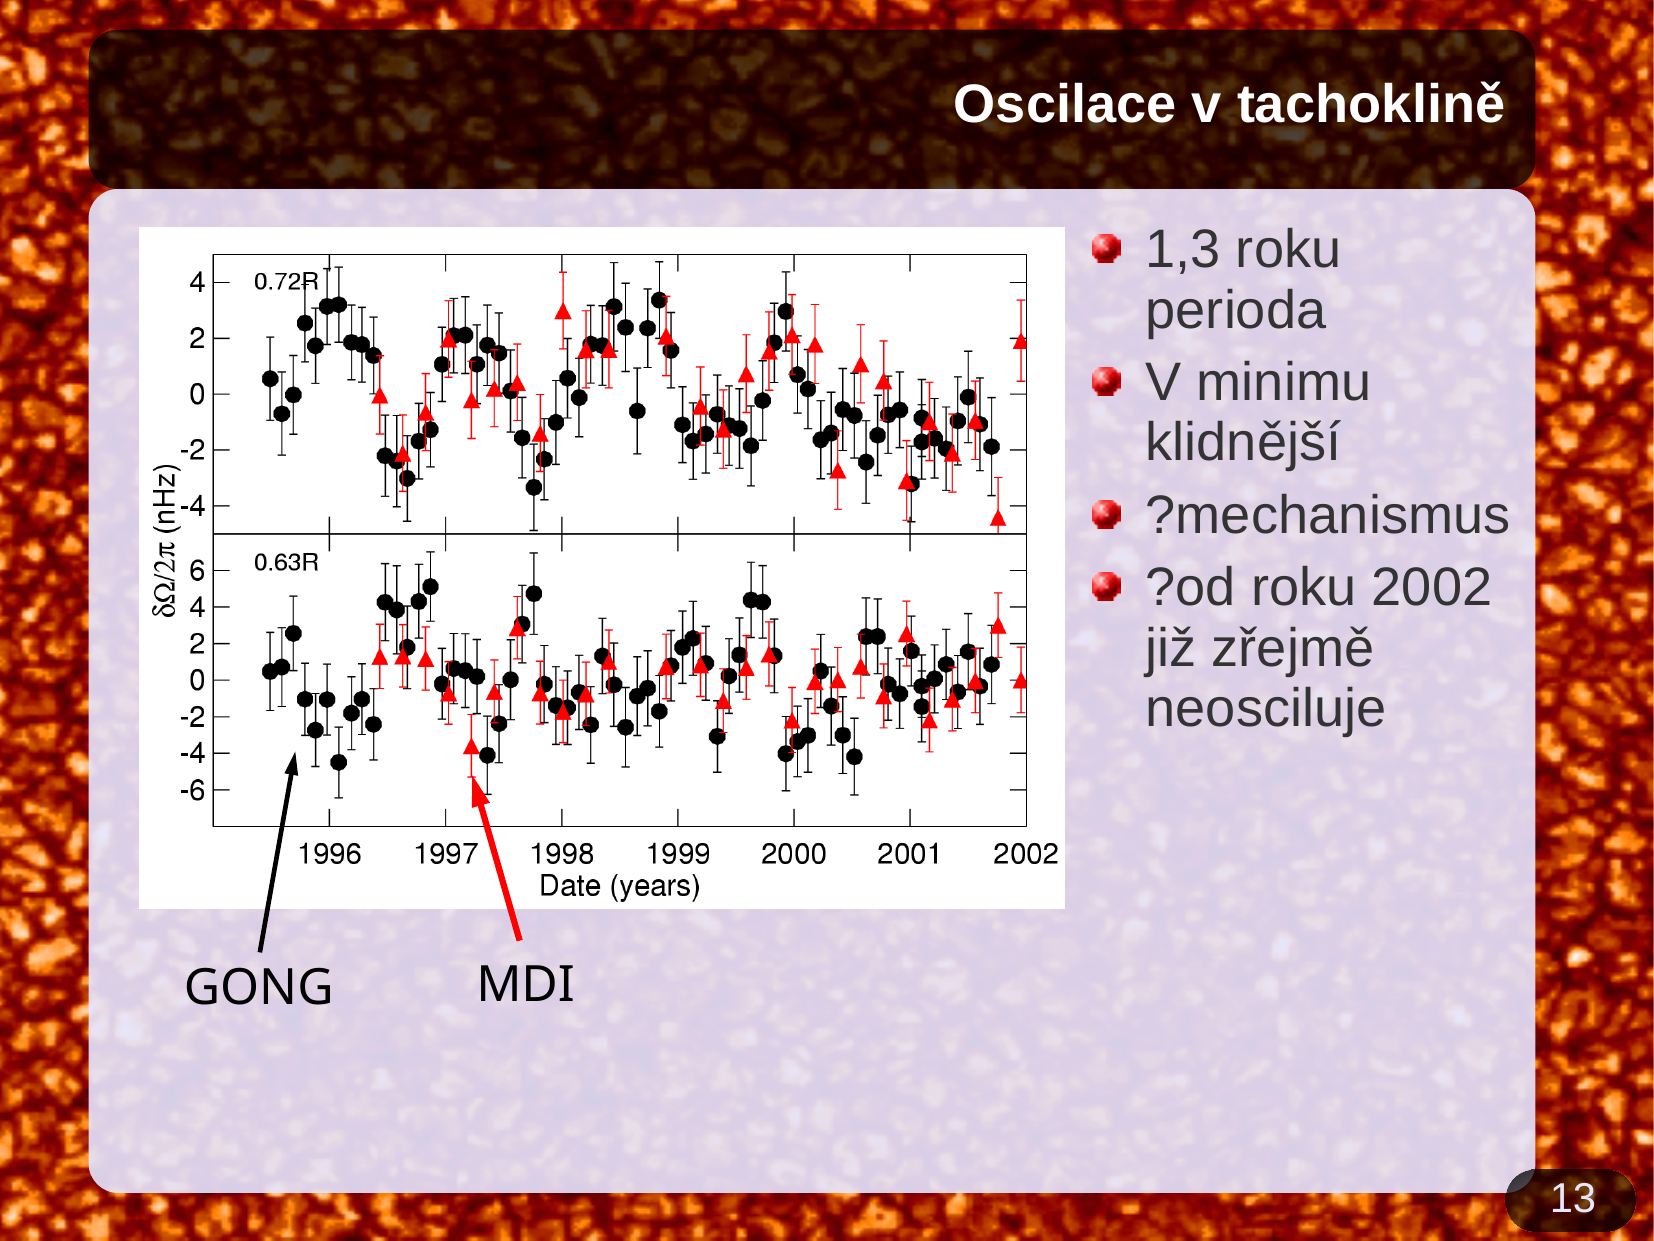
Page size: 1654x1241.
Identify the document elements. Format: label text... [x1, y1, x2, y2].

text_box GONG [168, 942, 349, 1027]
text_box MDI [461, 940, 590, 1025]
list 1,3 roku perioda V minimu klidnější ?mechanismus ?od roku 2002 již zřejmě neosciluje [1092, 218, 1536, 1164]
picture [0, 0, 1654, 1241]
title Oscilace v tachoklině [118, 59, 1506, 148]
